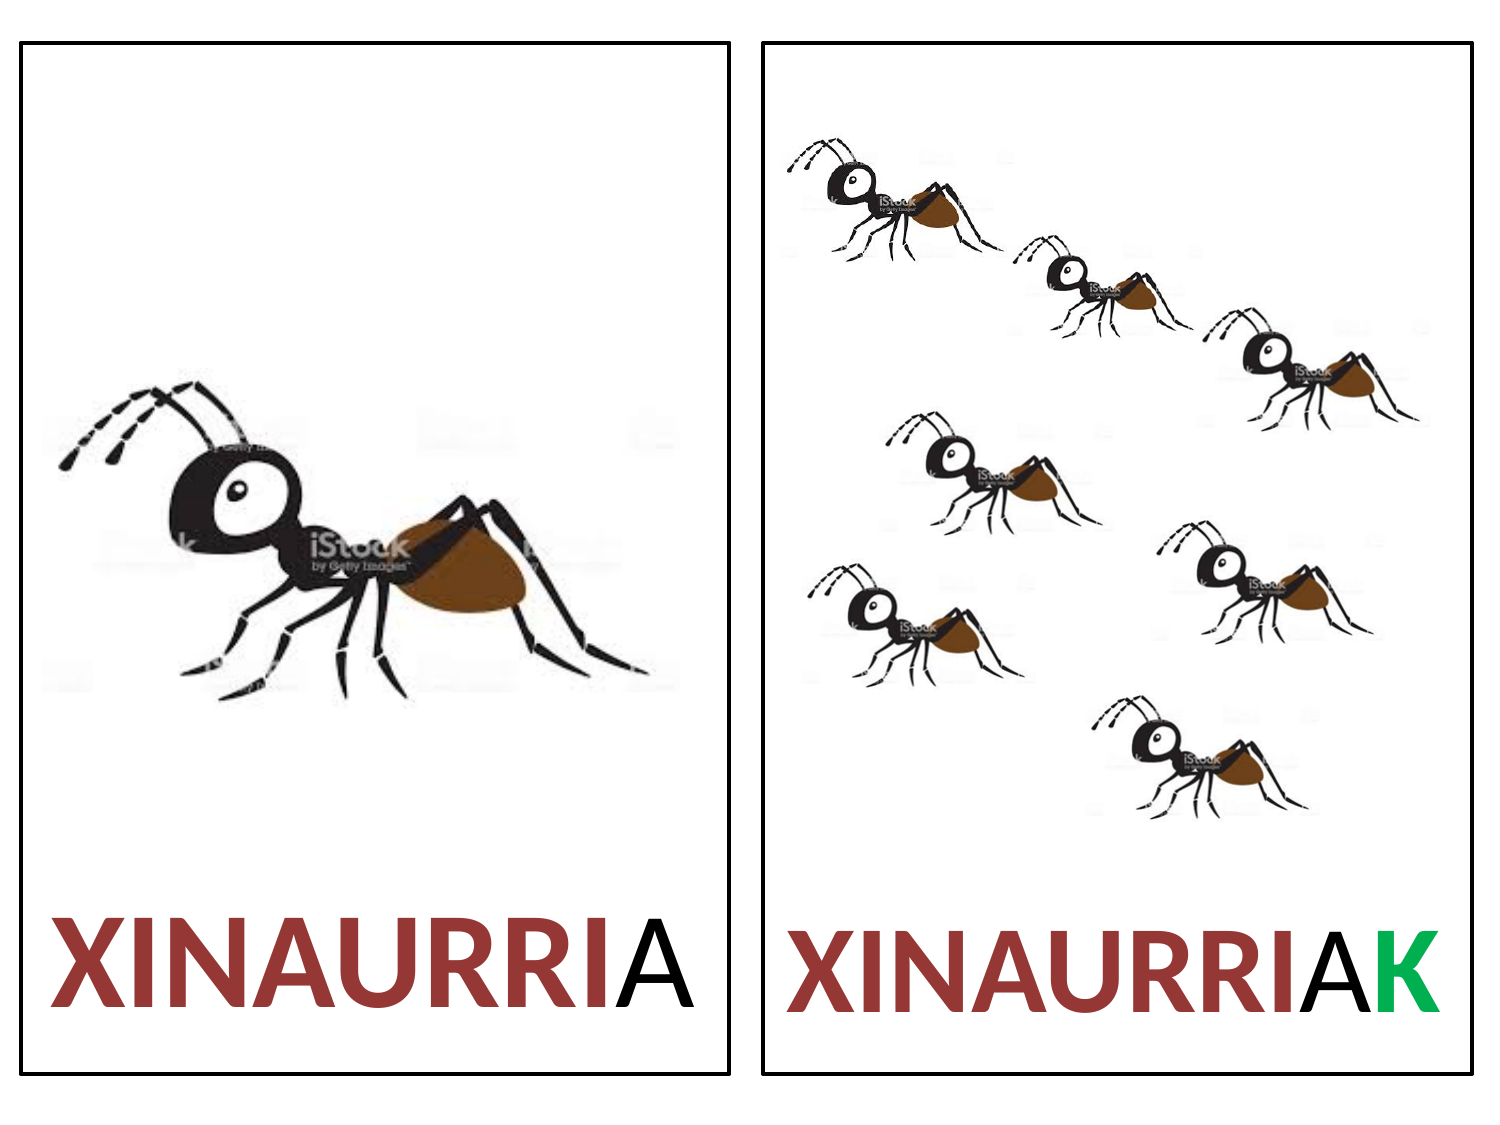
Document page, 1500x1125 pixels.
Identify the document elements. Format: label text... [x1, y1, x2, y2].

picture [1150, 515, 1385, 648]
picture [780, 132, 1431, 435]
text_box XINAURRIAK [772, 880, 1456, 1046]
picture [879, 406, 1114, 539]
picture [801, 558, 1036, 691]
picture [42, 368, 680, 711]
picture [1085, 690, 1320, 823]
text_box XINAURRIA [35, 863, 710, 1043]
